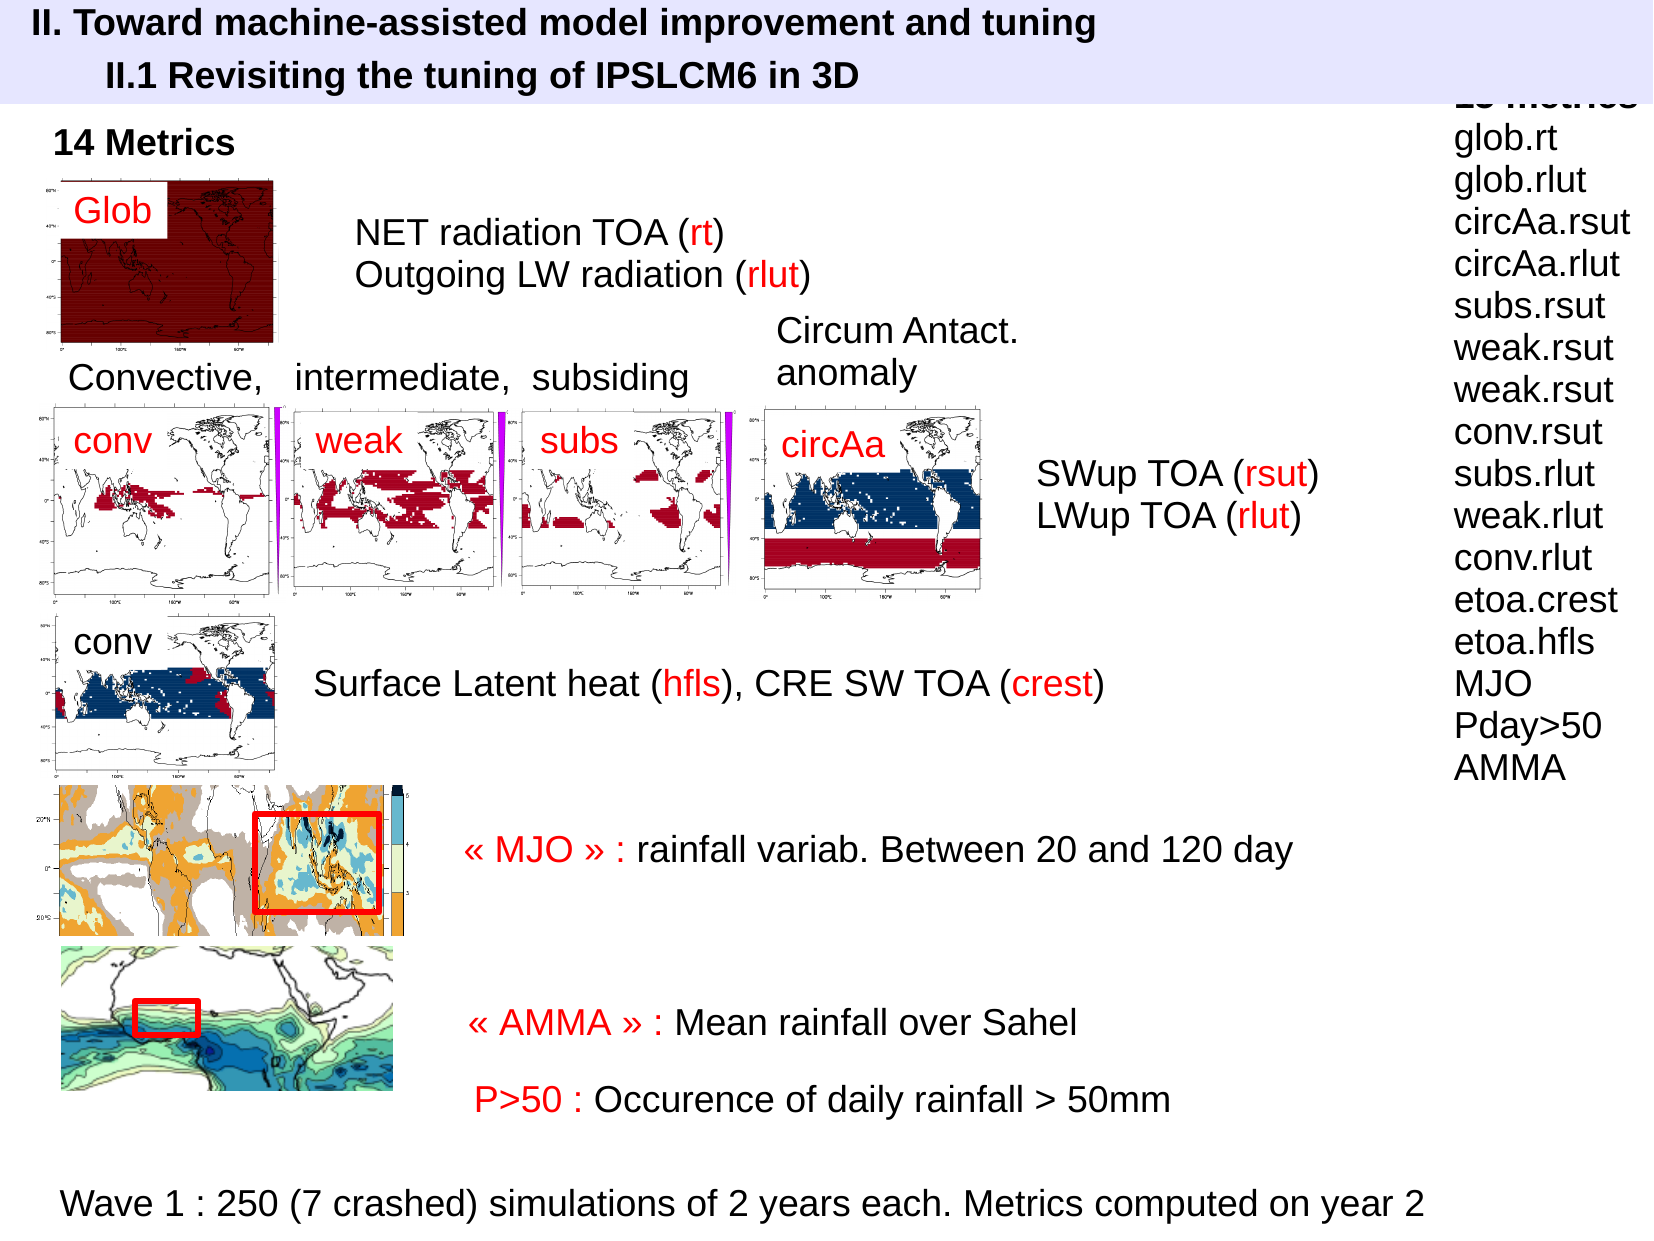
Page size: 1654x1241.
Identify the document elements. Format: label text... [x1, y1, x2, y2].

text_box conv [58, 612, 168, 670]
picture [748, 405, 983, 602]
text_box Circum Antact. anomaly [761, 302, 1035, 402]
text_box SWup TOA (rsut) LWup TOA (rlut) [1021, 445, 1335, 545]
picture [40, 613, 278, 778]
text_box Surface Latent heat (hfls), CRE SW TOA (crest) [298, 655, 1121, 713]
text_box subs [525, 412, 634, 469]
picture [46, 178, 279, 351]
text_box P>50 : Occurence of daily rainfall > 50mm [459, 1071, 1320, 1128]
picture [10, 785, 424, 936]
text_box « MJO » : rainfall variab. Between 20 and 120 day [448, 821, 1309, 879]
text_box « AMMA » : Mean rainfall over Sahel [453, 994, 1314, 1052]
text_box 14 Metrics [38, 113, 251, 171]
text_box Glob [58, 181, 168, 239]
text_box NET radiation TOA (rt) Outgoing LW radiation (rlut) [339, 203, 827, 303]
text_box II.1 Revisiting the tuning of IPSLCM6 in 3D [0, 47, 1653, 104]
text_box II. Toward machine-assisted model improvement and tuning [0, 0, 1653, 47]
text_box Convective, intermediate, subsiding [53, 349, 705, 407]
text_box 15 metrics glob.rt glob.rlut circAa.rsut circAa.rlut subs.rsut weak.rsut weak.rsut conv.rsut subs.rlut weak.rlut conv.rlut etoa.crest etoa.hfls MJO Pday>50 AMMA [1438, 104, 1653, 838]
text_box circAa [766, 415, 901, 473]
picture [61, 946, 393, 1091]
text_box Wave 1 : 250 (7 crashed) simulations of 2 years each. Metrics computed on year 2 [44, 1175, 1441, 1241]
text_box conv [58, 412, 168, 469]
picture [39, 403, 736, 604]
text_box weak [300, 412, 418, 469]
